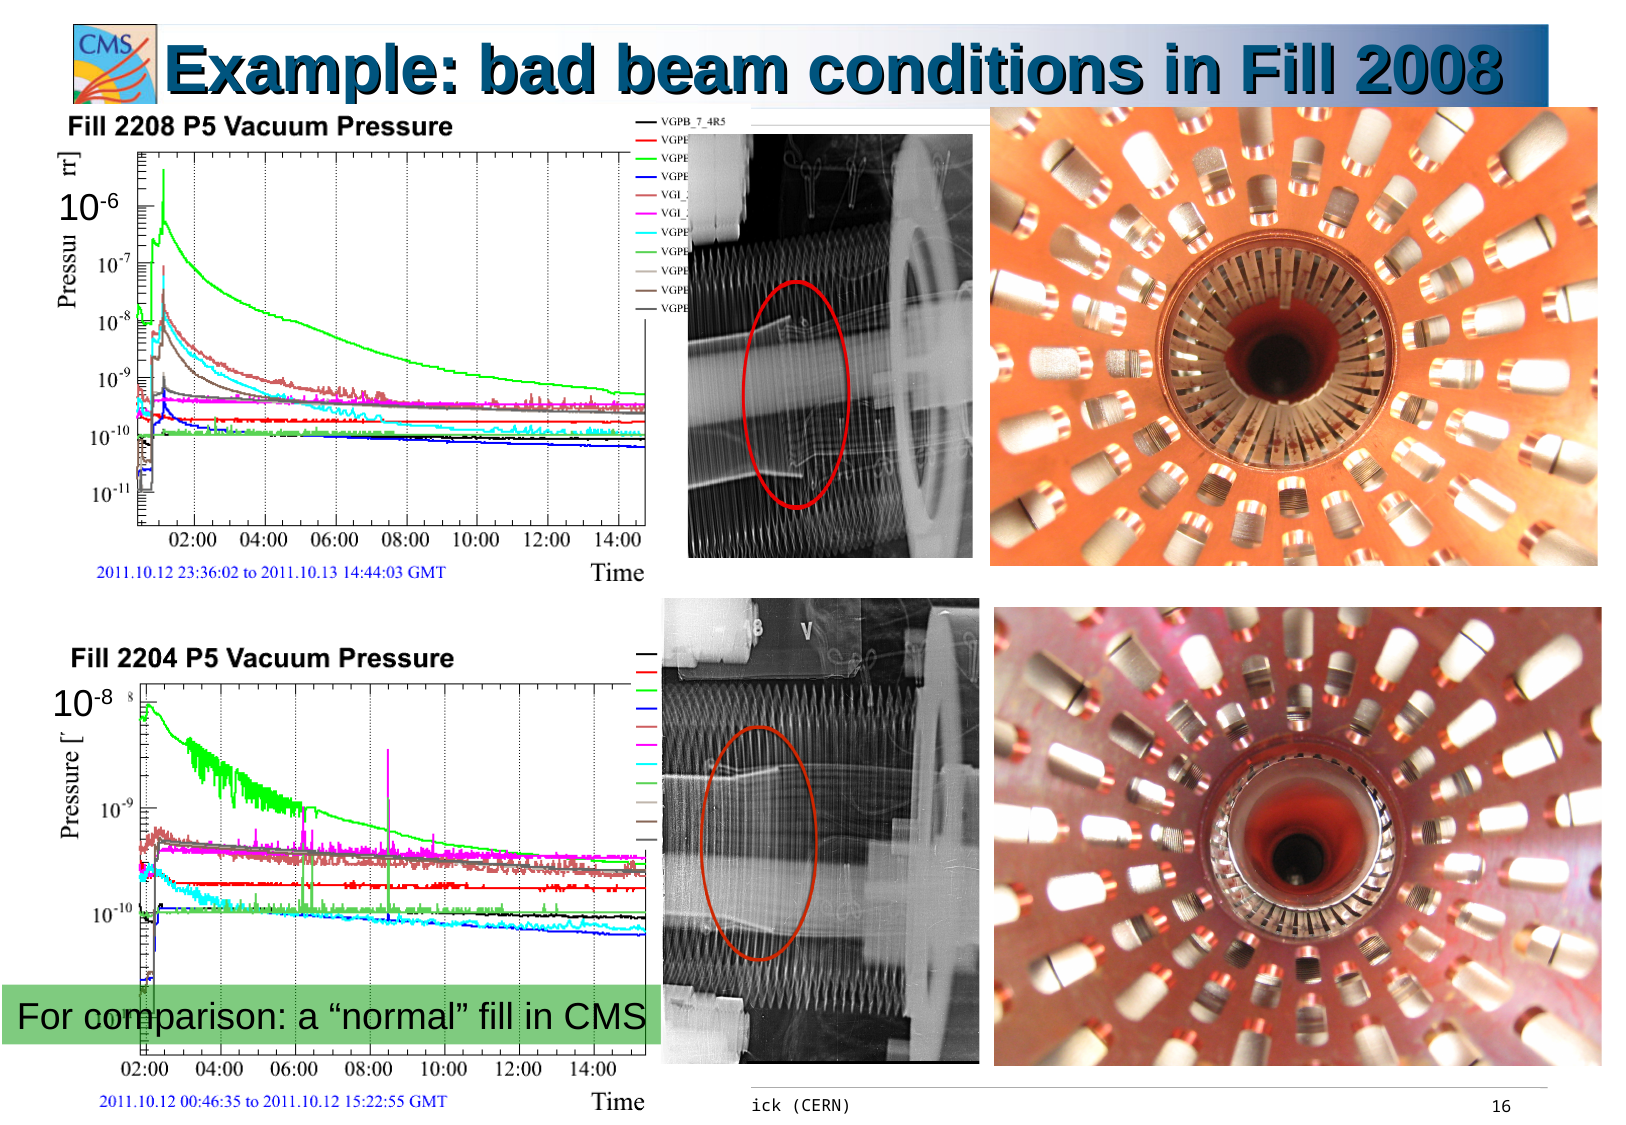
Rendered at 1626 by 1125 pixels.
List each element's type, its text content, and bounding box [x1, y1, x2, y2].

text_box For comparison: a “normal” fill in CMS [2, 984, 660, 1045]
picture [990, 24, 1598, 566]
text_box 10-8 [37, 671, 129, 732]
title Example: bad beam conditions in Fill 2008 [152, 21, 1516, 117]
picture [994, 607, 1602, 1066]
picture [49, 598, 980, 1112]
picture [46, 24, 973, 583]
text_box 10-6 [43, 175, 135, 236]
